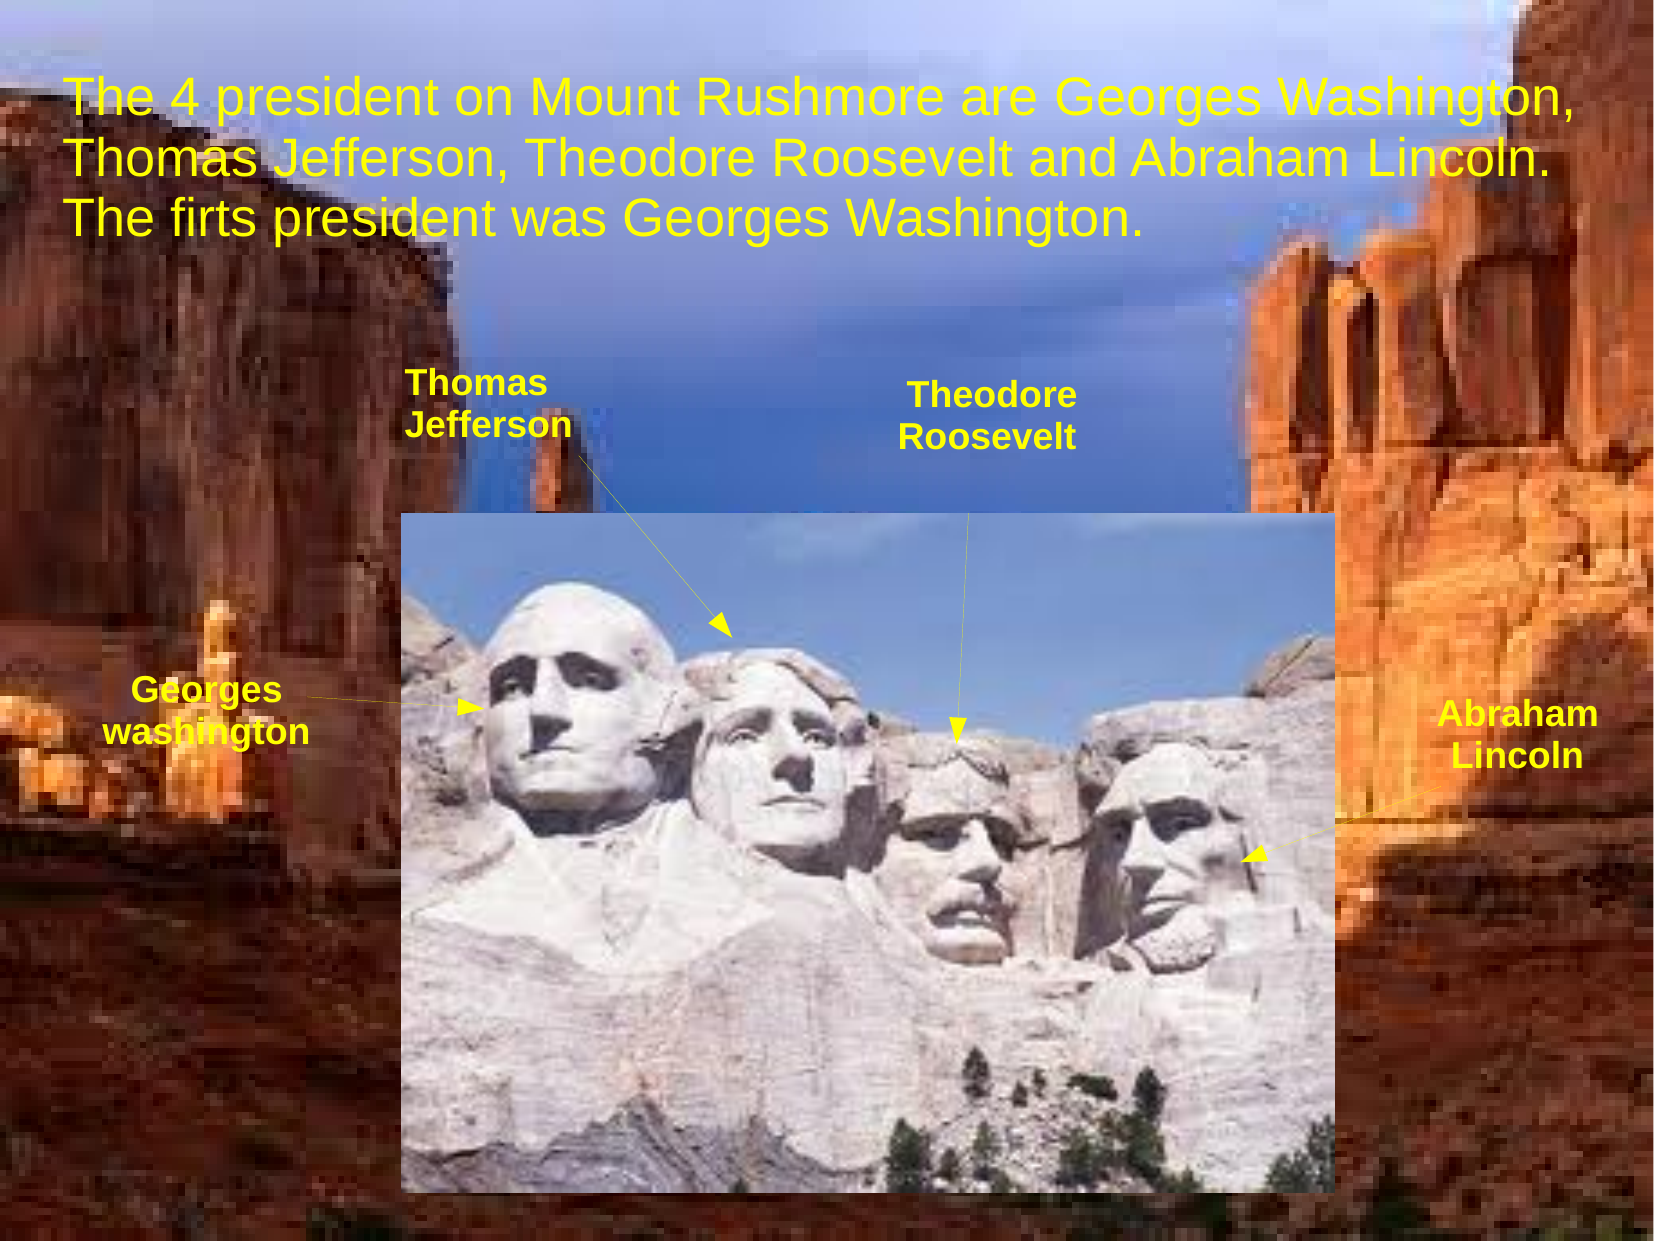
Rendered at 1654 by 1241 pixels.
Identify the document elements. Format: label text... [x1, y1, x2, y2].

text_box Georges washington [35, 661, 378, 763]
text_box Theodore Roosevelt [838, 366, 1146, 468]
text_box [581, 437, 827, 539]
text_box [566, 456, 648, 539]
picture [0, 0, 1654, 1241]
text_box The 4 president on Mount Rushmore are Georges Washington, Thomas Jefferson, Theodore Roosevelt and Abraham Lincoln. The firts president was Georges Washington. [47, 59, 1630, 256]
text_box [47, 843, 355, 902]
text_box Thomas Jefferson [389, 354, 721, 456]
text_box Abraham Lincoln [1381, 685, 1654, 787]
text_box [1062, 425, 1335, 527]
